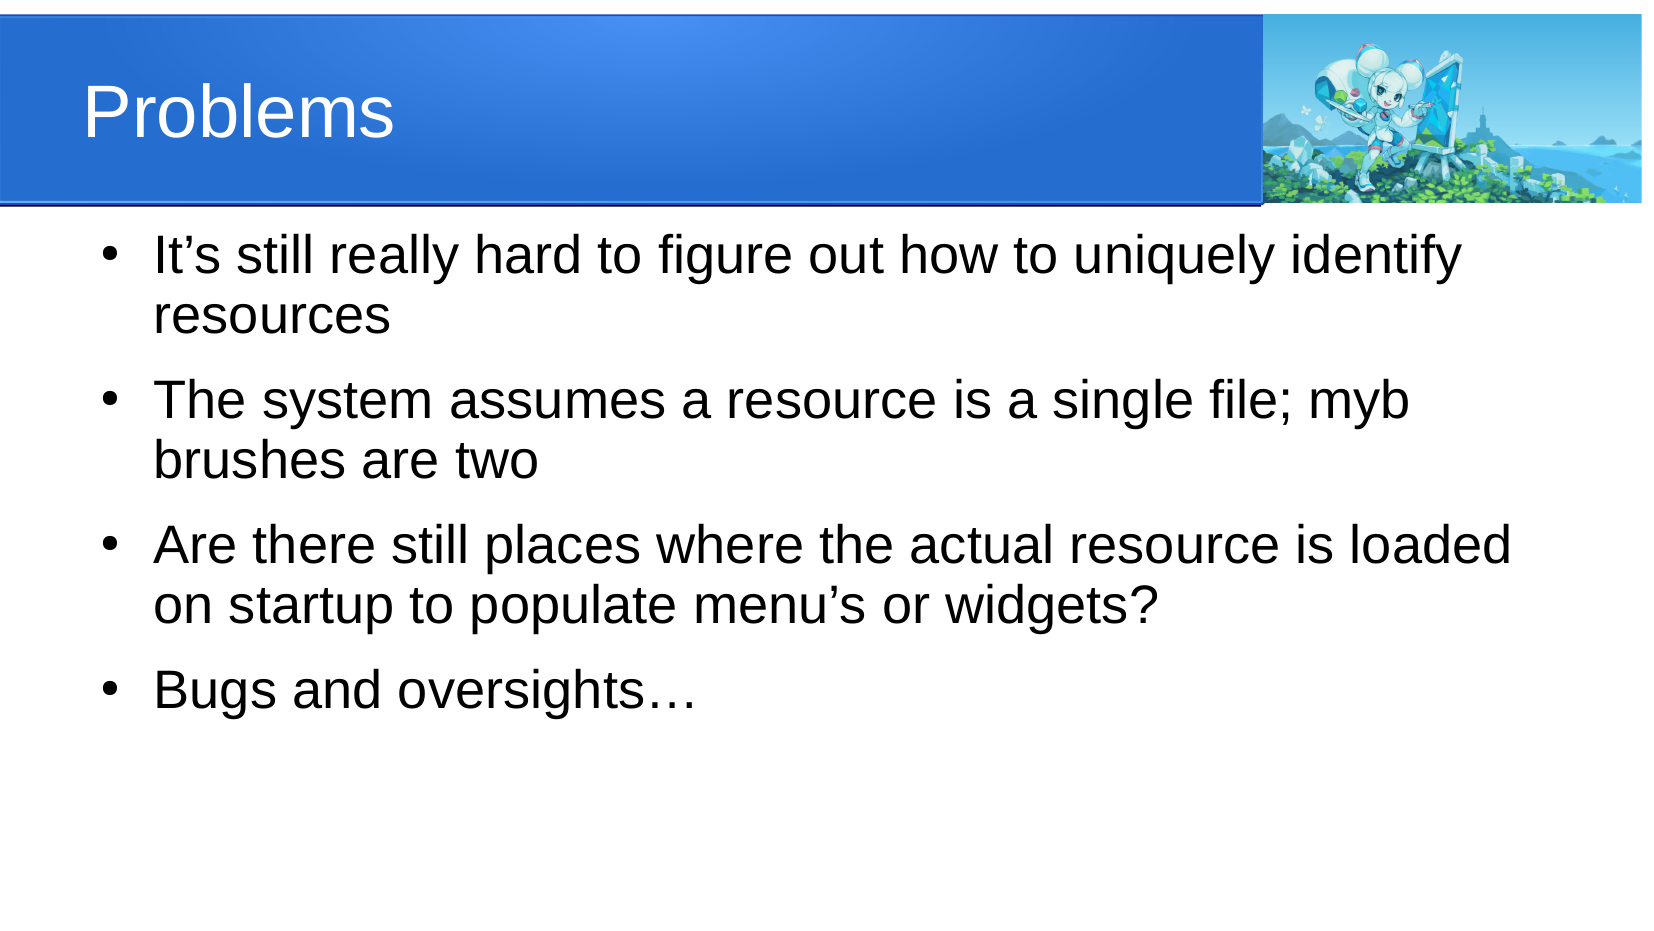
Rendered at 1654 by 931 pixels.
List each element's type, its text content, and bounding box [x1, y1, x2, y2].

list It’s still really hard to figure out how to uniquely identify resources The system assumes a resource is a single file; myb brushes are two Are there still places where the actual resource is loaded on startup to populate menu’s or widgets? Bugs and oversights… [82, 224, 1571, 764]
title Problems [82, 35, 1235, 189]
picture [1263, 14, 1642, 203]
